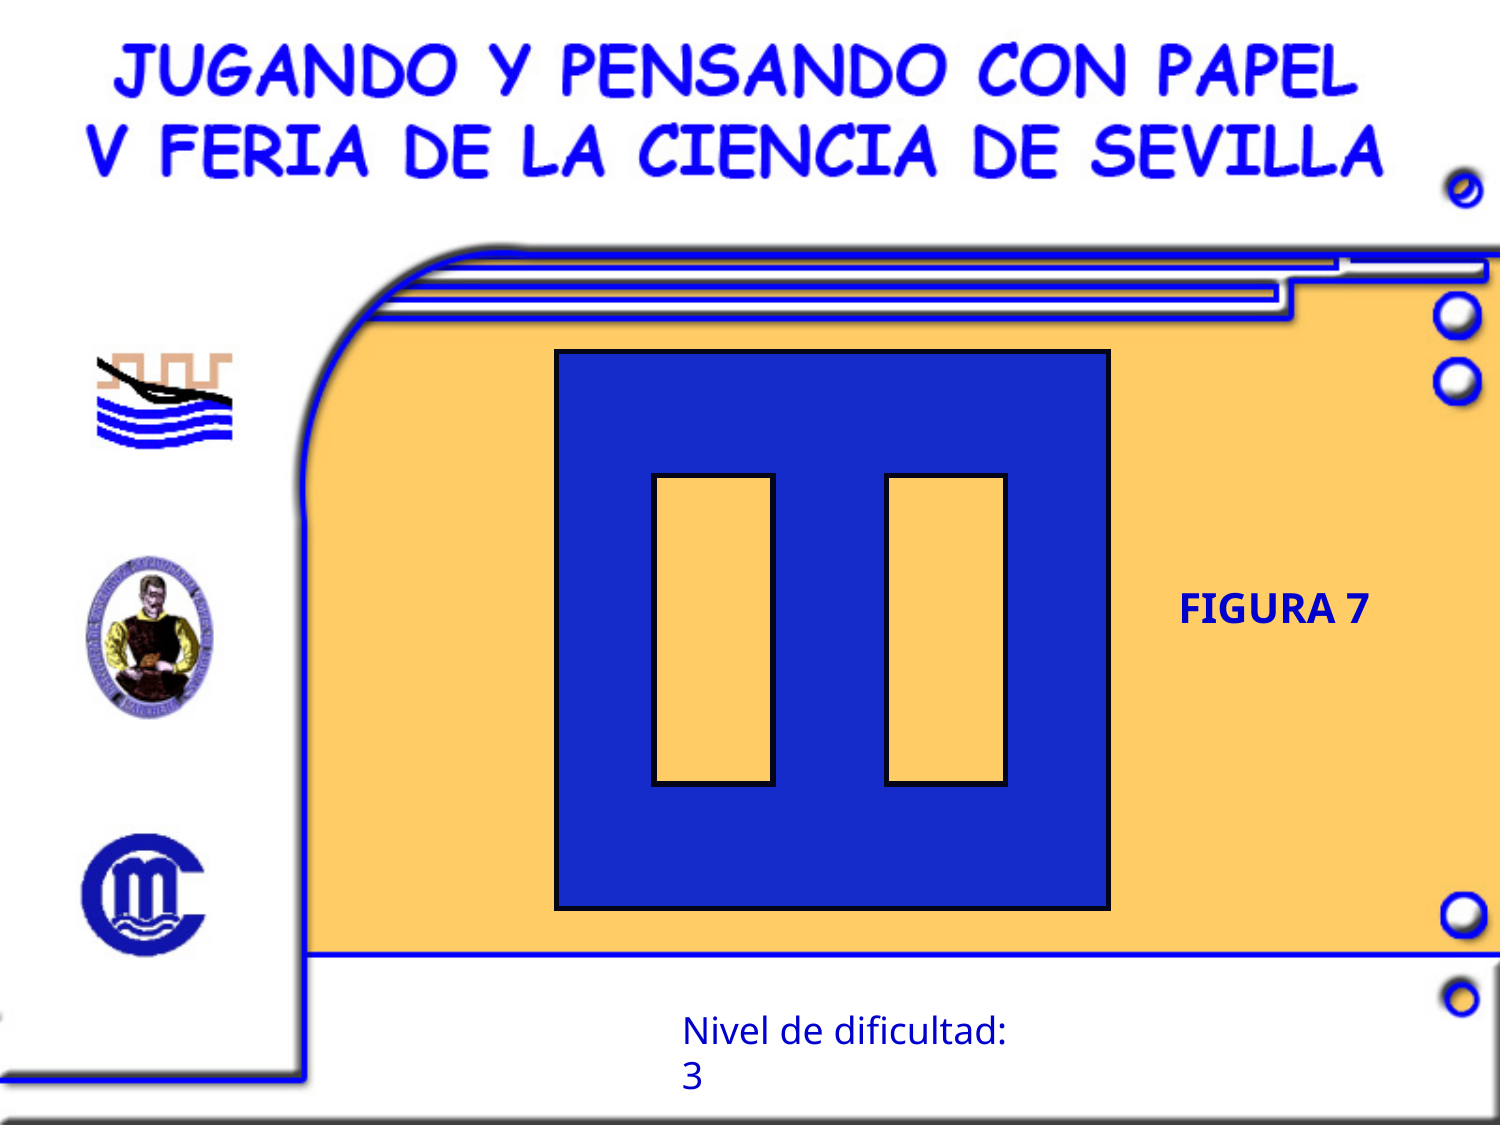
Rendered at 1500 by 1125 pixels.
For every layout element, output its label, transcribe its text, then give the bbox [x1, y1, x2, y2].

picture [0, 0, 1500, 1125]
text_box FIGURA 7 [1163, 574, 1400, 640]
text_box Nivel de dificultad: 3 [667, 999, 1034, 1105]
